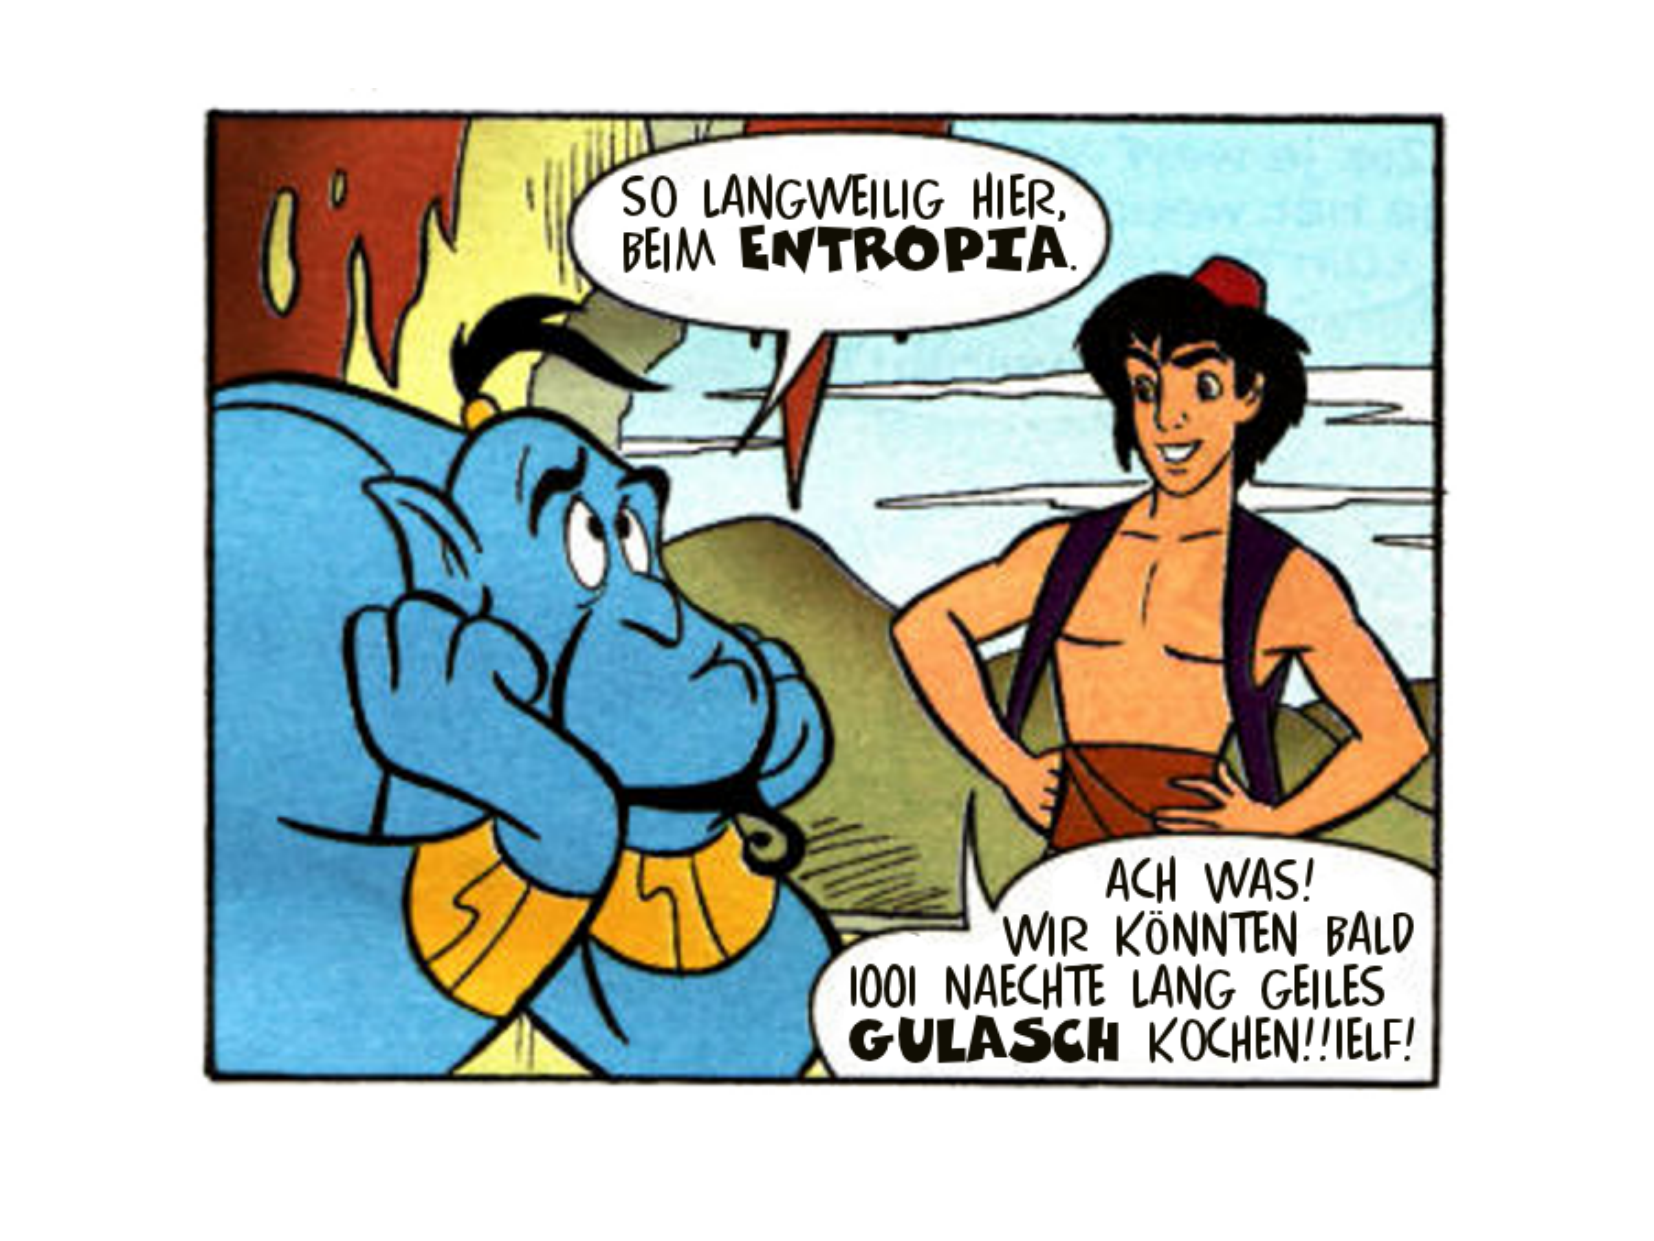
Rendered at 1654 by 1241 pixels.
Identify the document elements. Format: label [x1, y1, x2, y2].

picture [175, 88, 1480, 1123]
